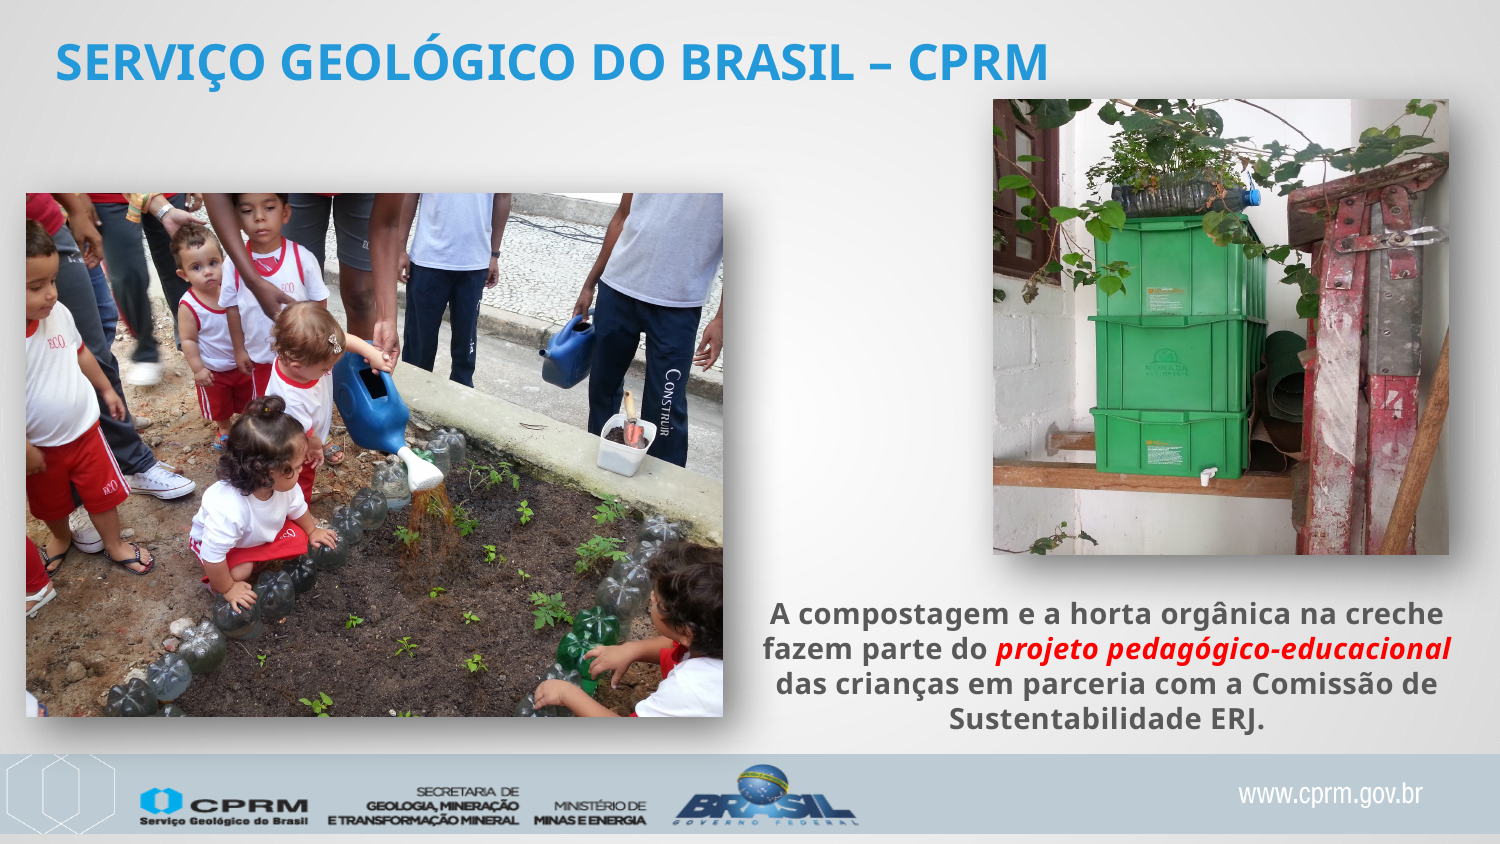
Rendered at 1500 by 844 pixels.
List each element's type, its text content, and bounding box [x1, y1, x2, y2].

picture [993, 99, 1449, 555]
picture [26, 193, 723, 717]
text_box A compostagem e a horta orgânica na creche fazem parte do projeto pedagógico-educacional das crianças em parceria com a Comissão de Sustentabilidade ERJ. [769, 580, 1471, 714]
text_box SERVIÇO GEOLÓGICO DO BRASIL – CPRM [41, 23, 1066, 99]
picture [0, 754, 1500, 842]
